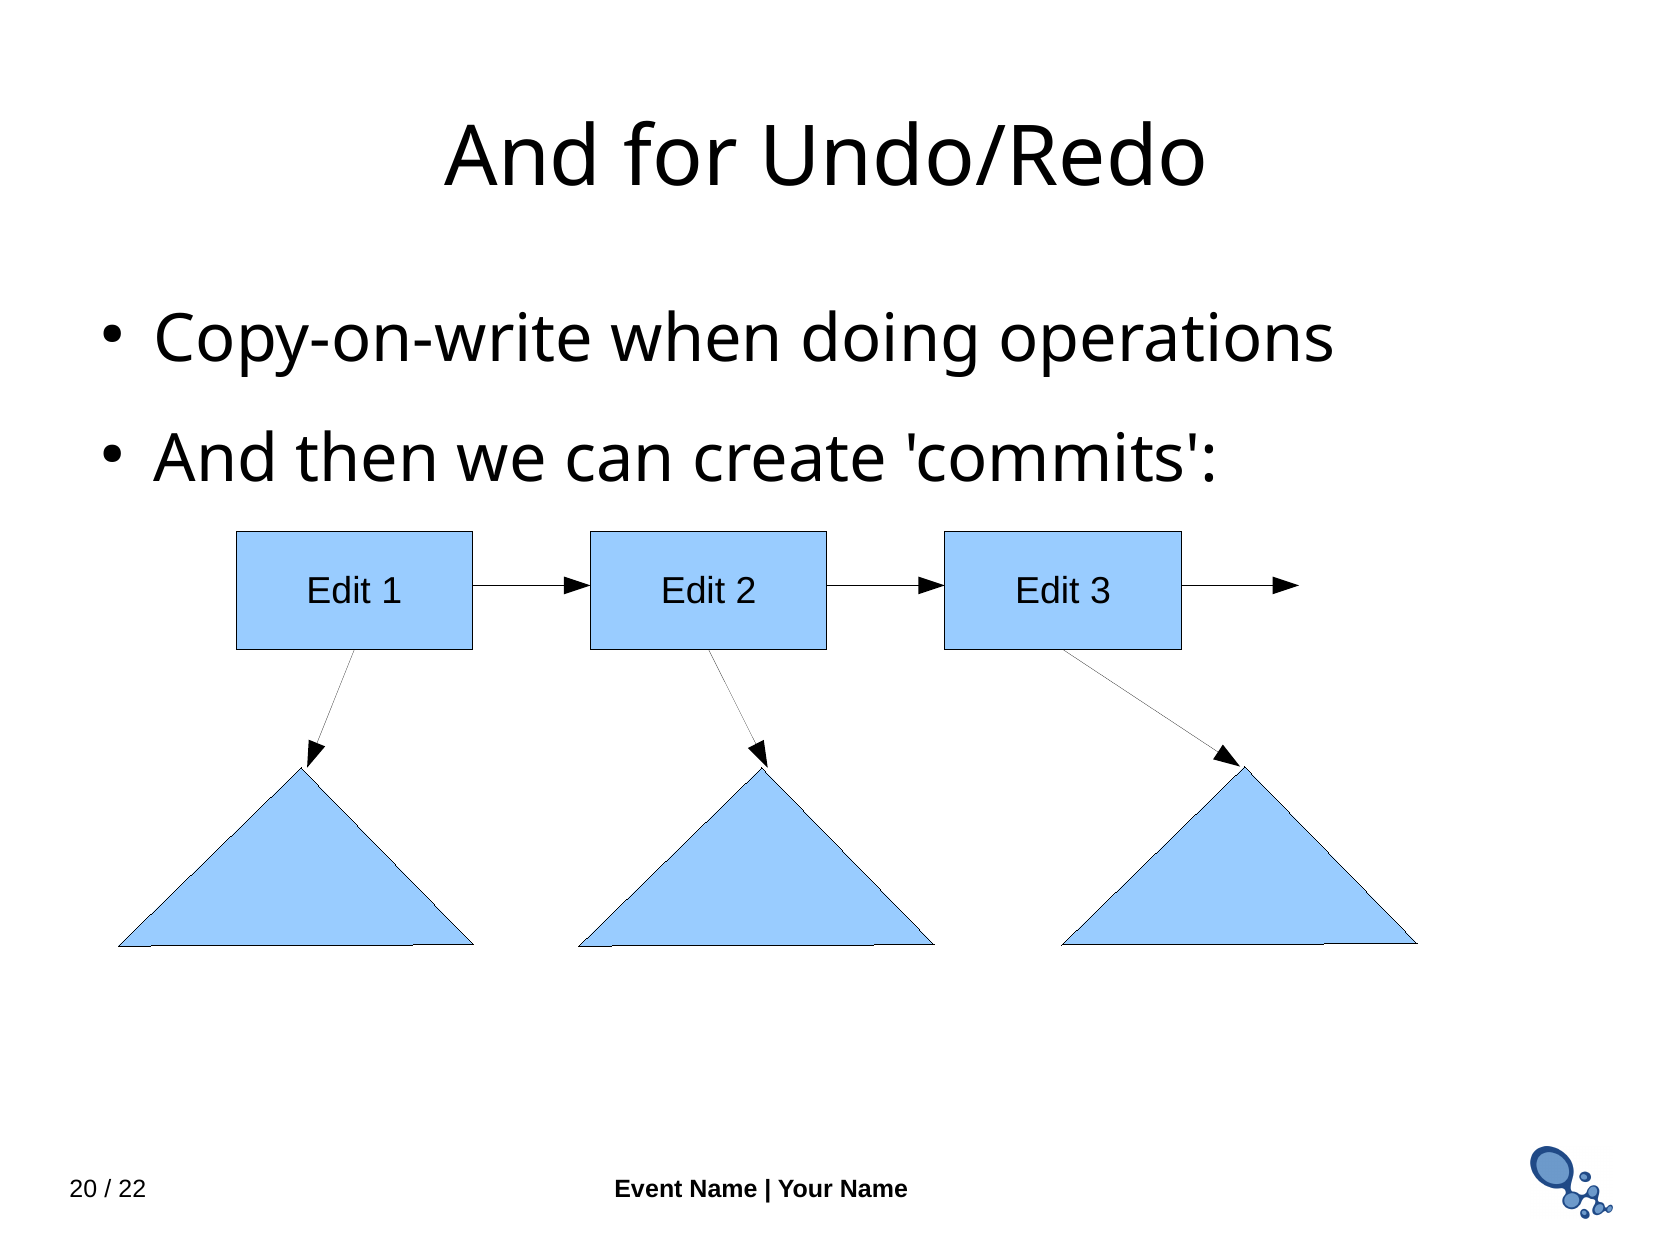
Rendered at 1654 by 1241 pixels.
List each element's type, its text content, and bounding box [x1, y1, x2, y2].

text_box [118, 767, 474, 947]
list Copy-on-write when doing operations And then we can create 'commits': [82, 290, 1538, 1010]
text_box Edit 2 [590, 531, 827, 650]
text_box Edit 3 [944, 531, 1182, 650]
picture [1530, 1146, 1613, 1219]
text_box [1061, 766, 1418, 946]
text_box Edit 1 [236, 531, 473, 650]
title And for Undo/Redo [82, 49, 1571, 257]
text_box [578, 767, 935, 947]
